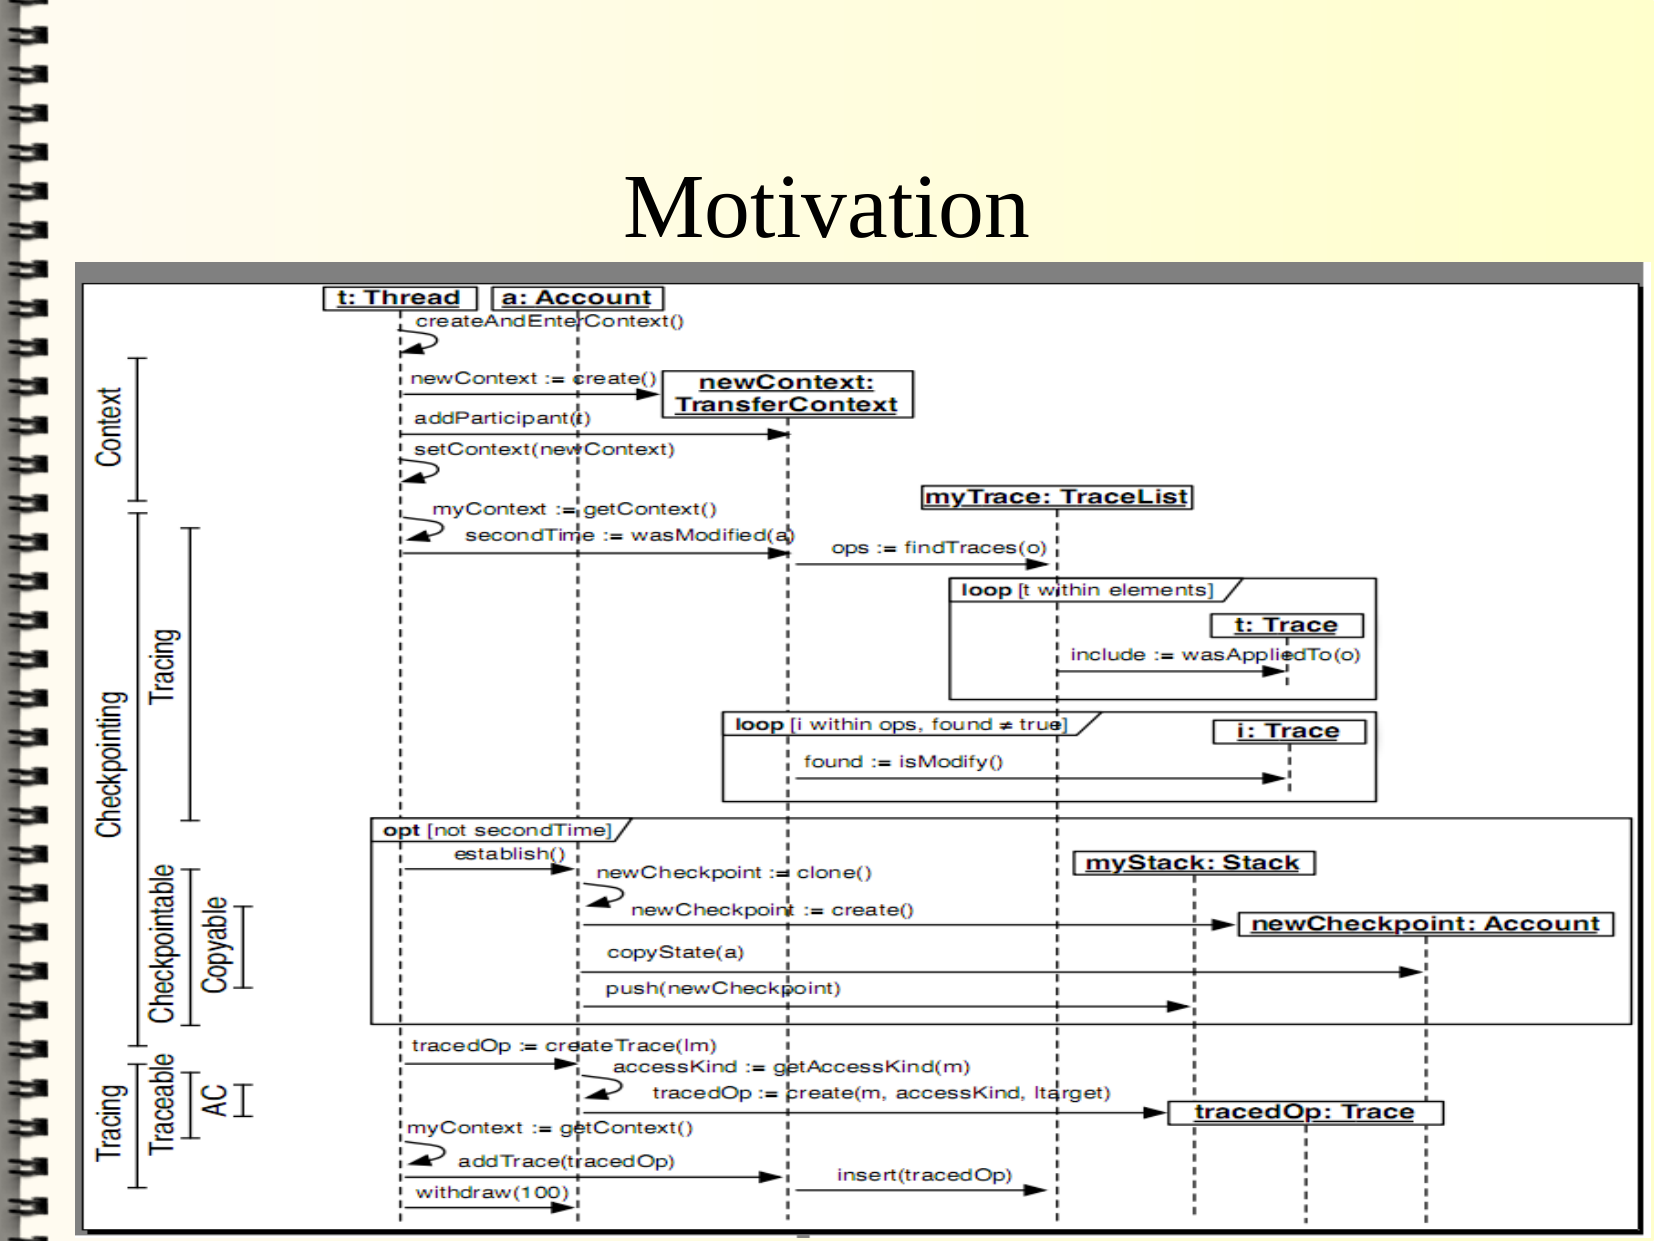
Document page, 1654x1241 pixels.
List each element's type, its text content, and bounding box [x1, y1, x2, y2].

title Motivation [121, 102, 1534, 262]
picture [0, 0, 1654, 1241]
